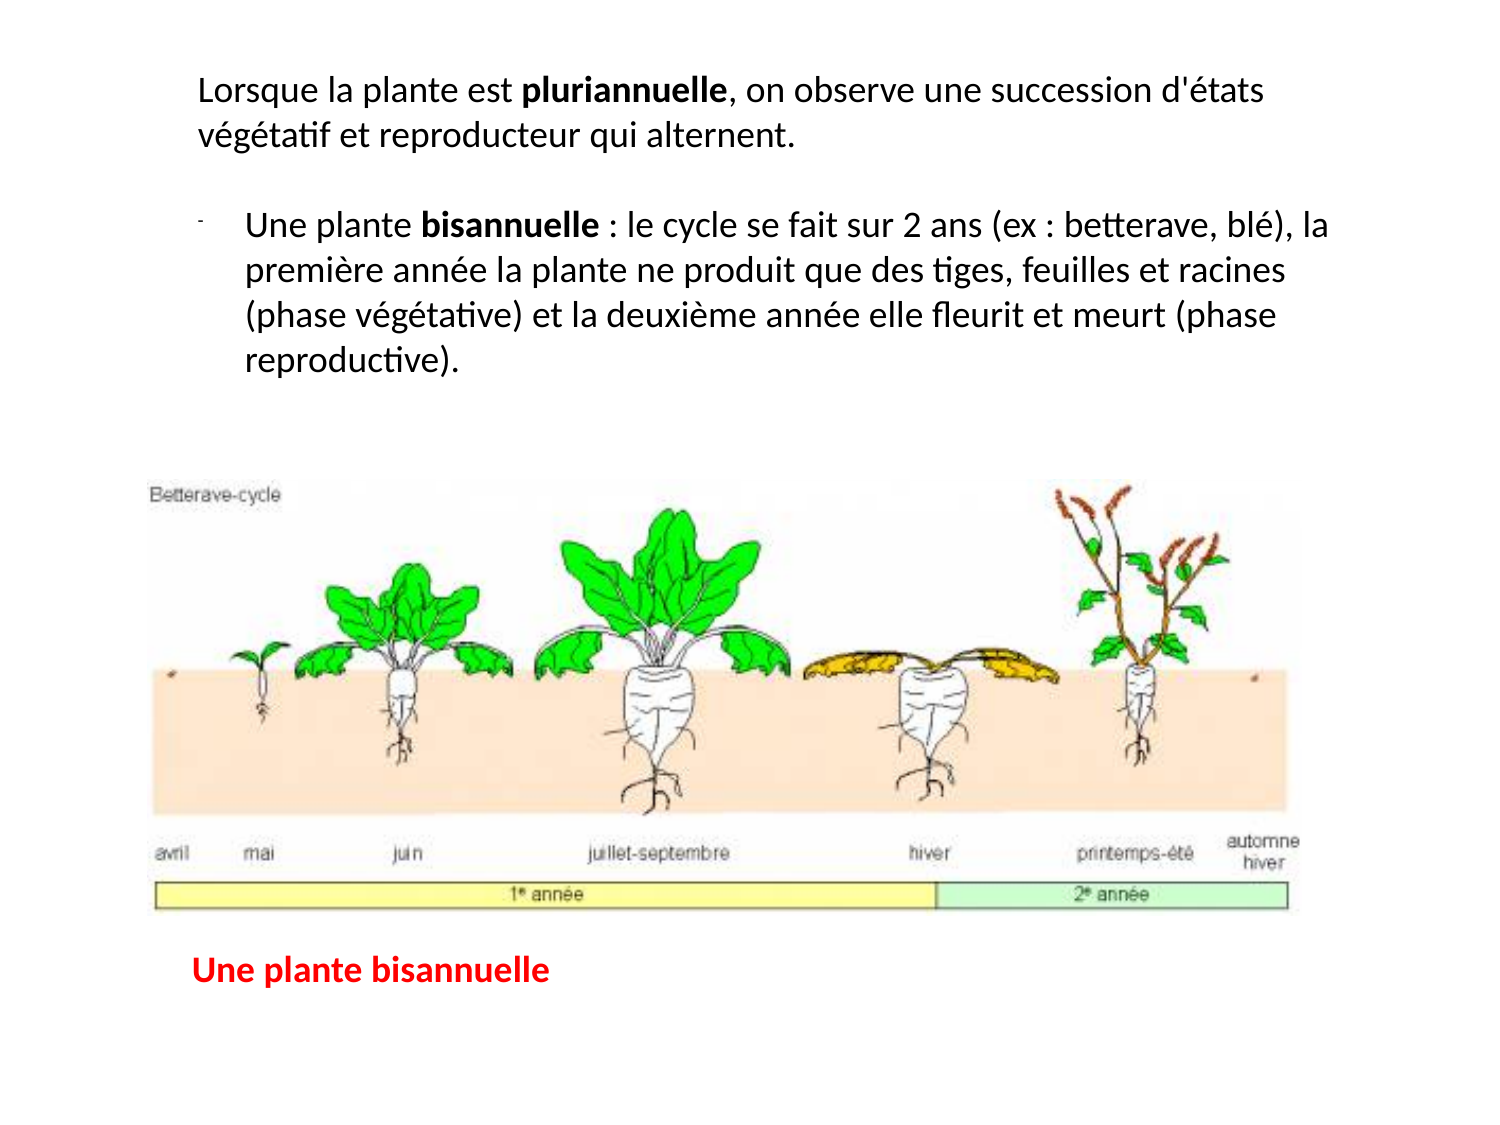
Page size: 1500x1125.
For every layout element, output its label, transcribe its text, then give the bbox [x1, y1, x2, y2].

text_box Une plante bisannuelle [177, 947, 745, 1008]
picture [147, 479, 1302, 917]
text_box Lorsque la plante est pluriannuelle, on observe une succession d'états végétatif et reproducteur qui alternent. Une plante bisannuelle : le cycle se fait sur 2 ans (ex : betterave, blé), la première année la plante ne produit que des tiges, feuilles et racines (phase végétative) et la deuxième année elle fleurit et meurt (phase reproductive). [183, 57, 1361, 388]
